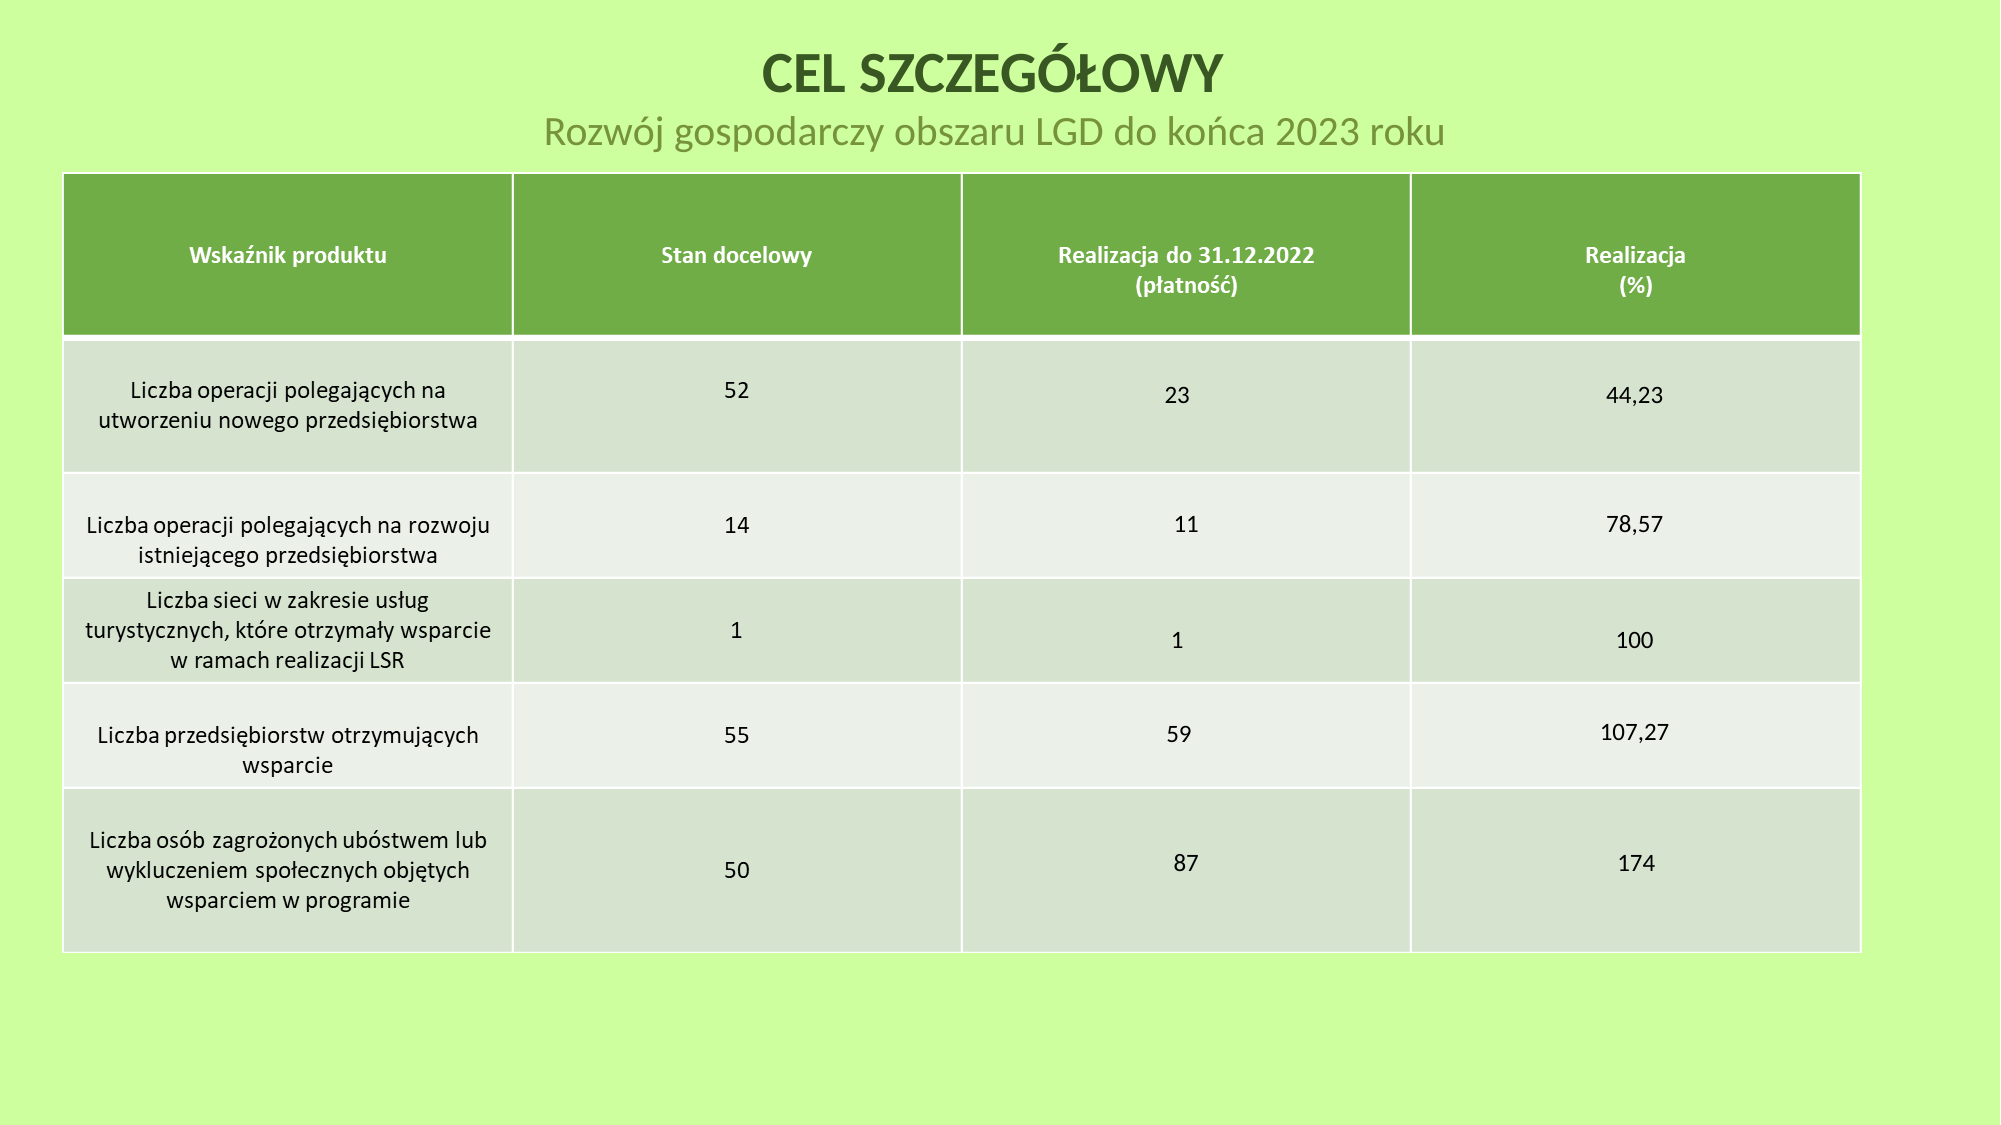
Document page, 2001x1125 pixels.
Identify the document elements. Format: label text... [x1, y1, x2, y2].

text_box 1 [1112, 616, 1243, 662]
text_box 100 [1569, 616, 1700, 662]
title CEL SZCZEGÓŁOWY Rozwój gospodarczy obszaru LGD do końca 2023 roku [99, 0, 1900, 188]
text_box 87 [1121, 838, 1252, 885]
text_box 44,23 [1569, 371, 1700, 417]
text_box 107,27 [1569, 708, 1700, 754]
picture [62, 172, 1863, 953]
text_box 174 [1571, 838, 1702, 885]
text_box 78,57 [1569, 499, 1700, 546]
text_box 11 [1121, 499, 1252, 546]
text_box 59 [1116, 710, 1247, 756]
text_box 23 [1112, 371, 1243, 417]
